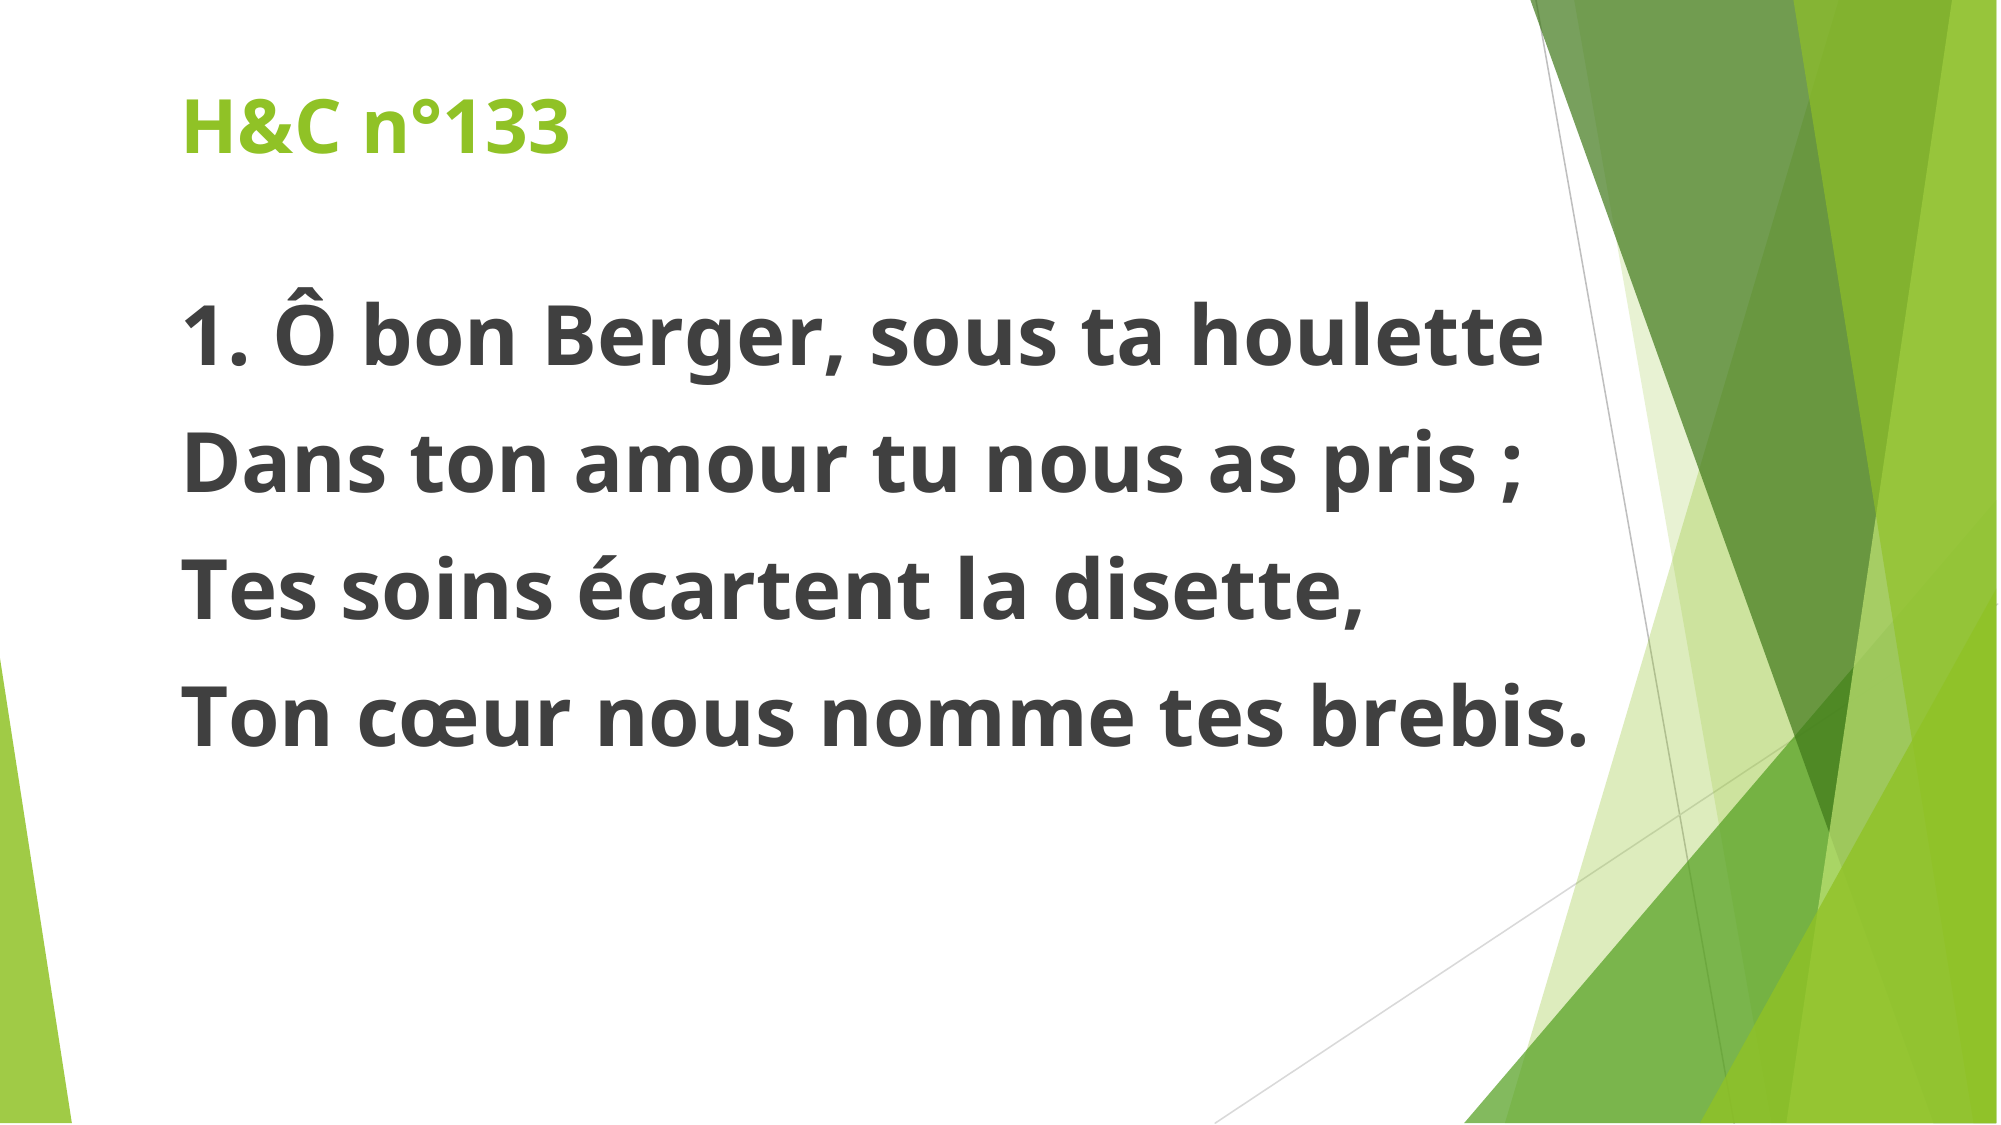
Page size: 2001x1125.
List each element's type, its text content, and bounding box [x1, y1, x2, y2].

text_box 1. Ô bon Berger, sous ta houlette Dans ton amour tu nous as pris ; Tes soins écartent la disette, Ton cœur nous nomme tes brebis. [165, 259, 2001, 1037]
text_box H&C n°133 [165, 70, 1522, 178]
